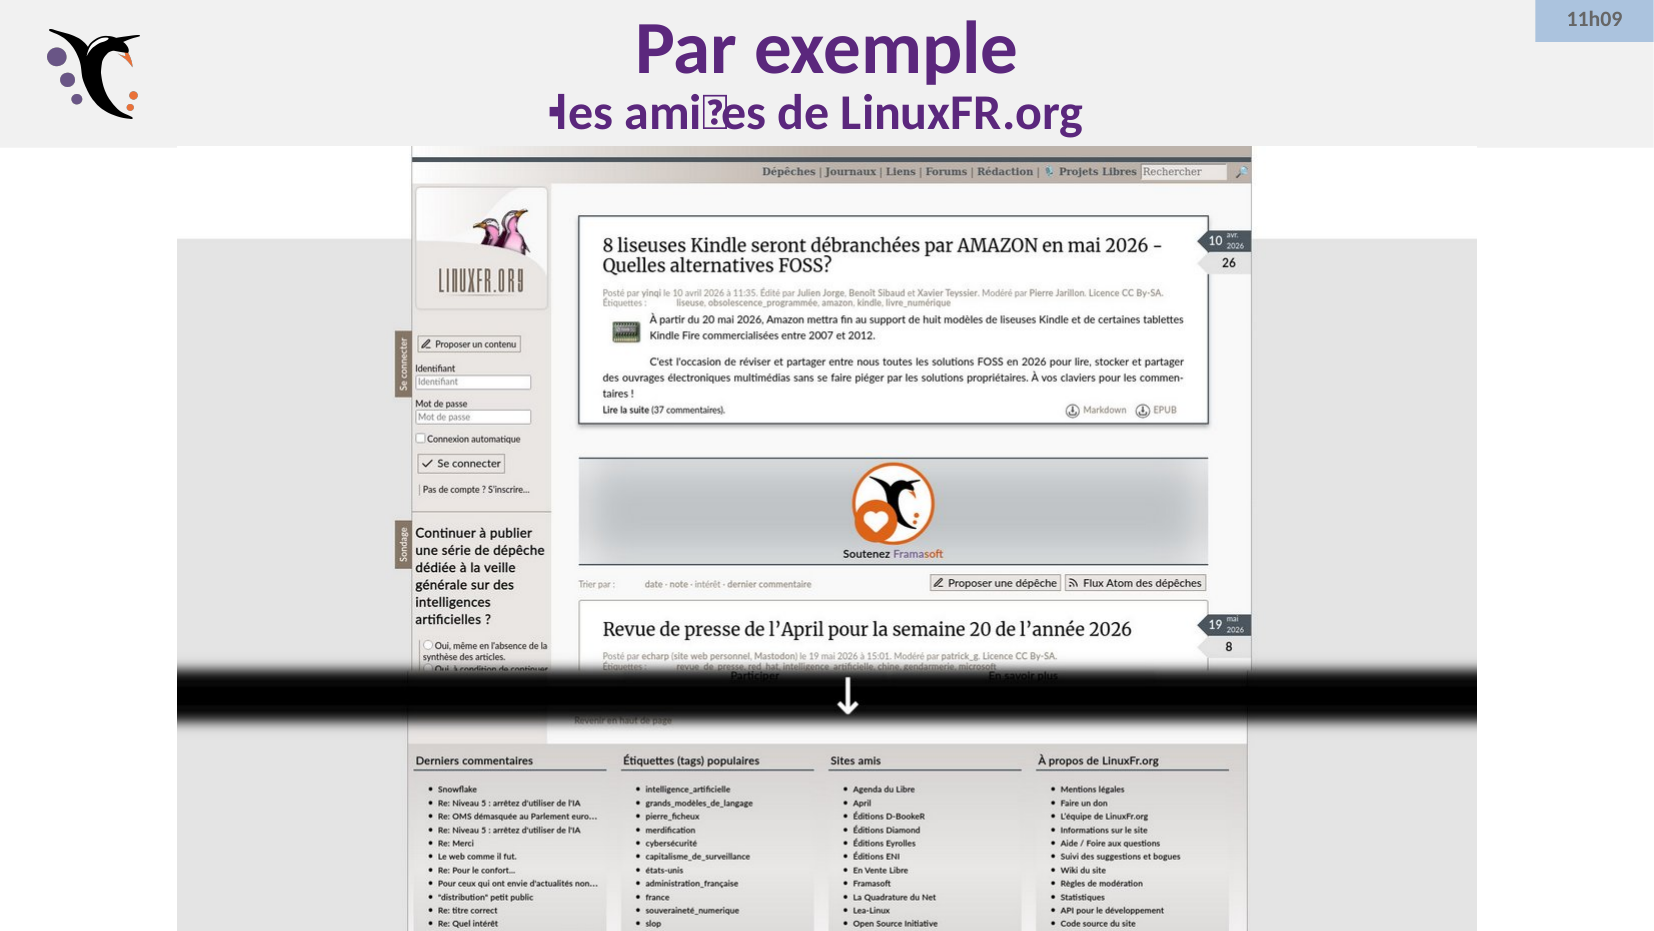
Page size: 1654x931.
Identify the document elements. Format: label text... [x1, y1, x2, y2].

picture [177, 146, 1477, 931]
picture [47, 29, 82, 119]
title Par exemple 👋 les ami⋅es de LinuxFR.org [82, 1, 1571, 157]
text_box 11h09 [1535, 0, 1654, 42]
